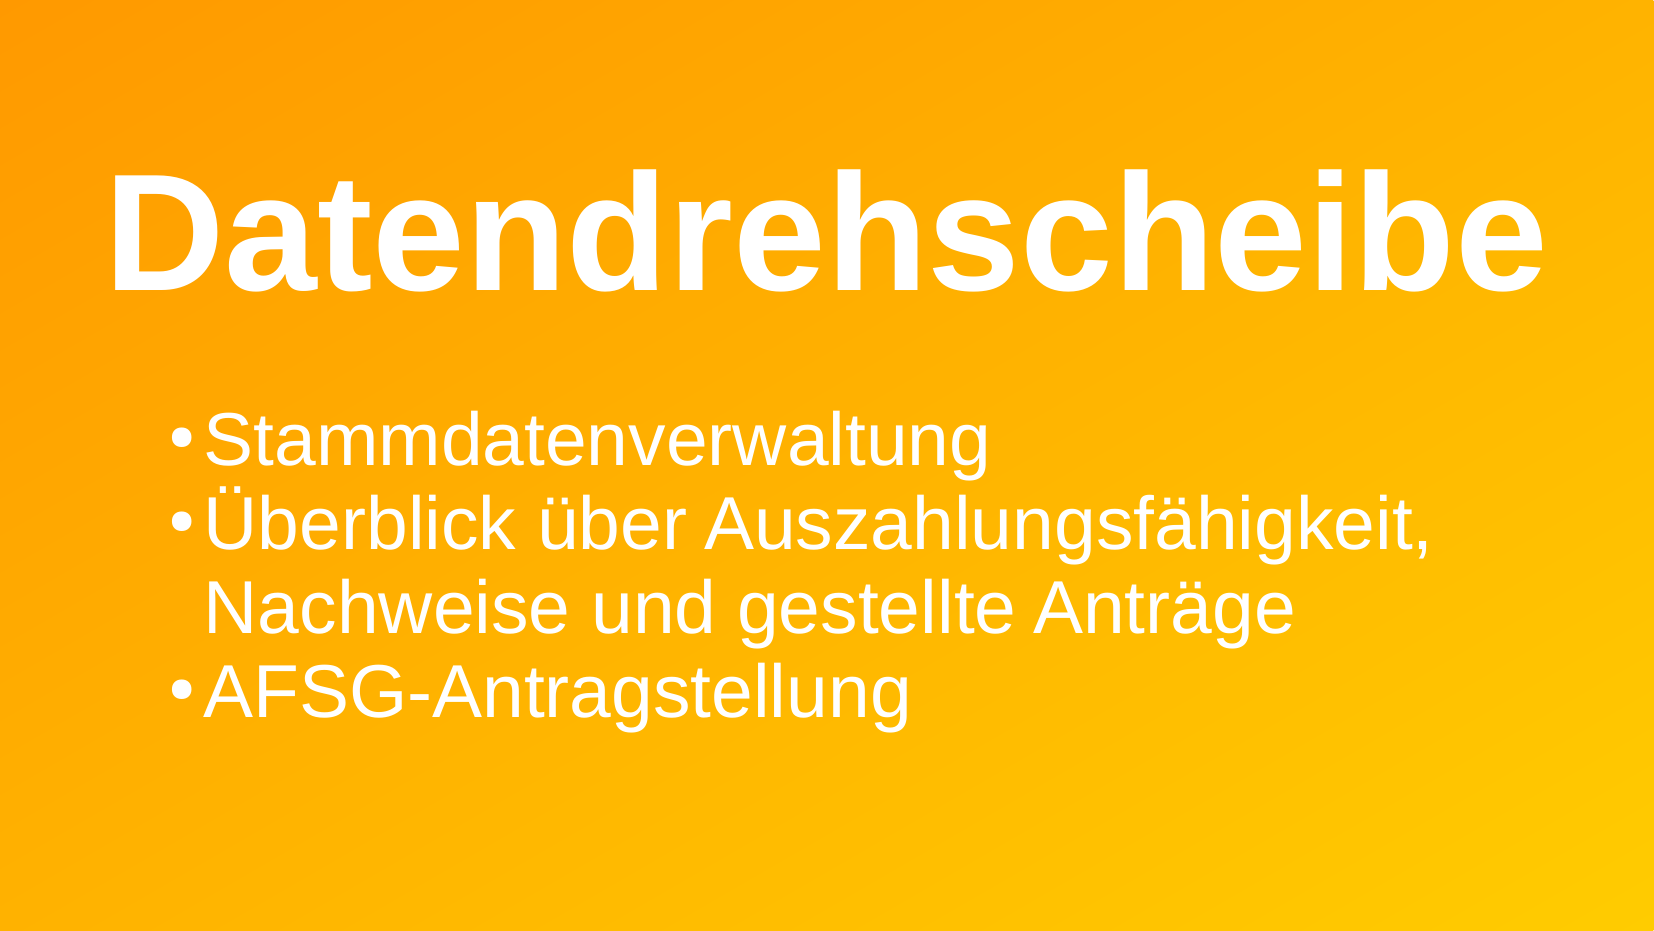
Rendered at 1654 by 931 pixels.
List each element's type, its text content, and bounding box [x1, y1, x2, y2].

text_box Stammdatenverwaltung Überblick über Auszahlungsfähigkeit, Nachweise und gestellte Anträge AFSG-Antragstellung [153, 389, 1512, 825]
title Datendrehscheibe [82, 139, 1571, 326]
